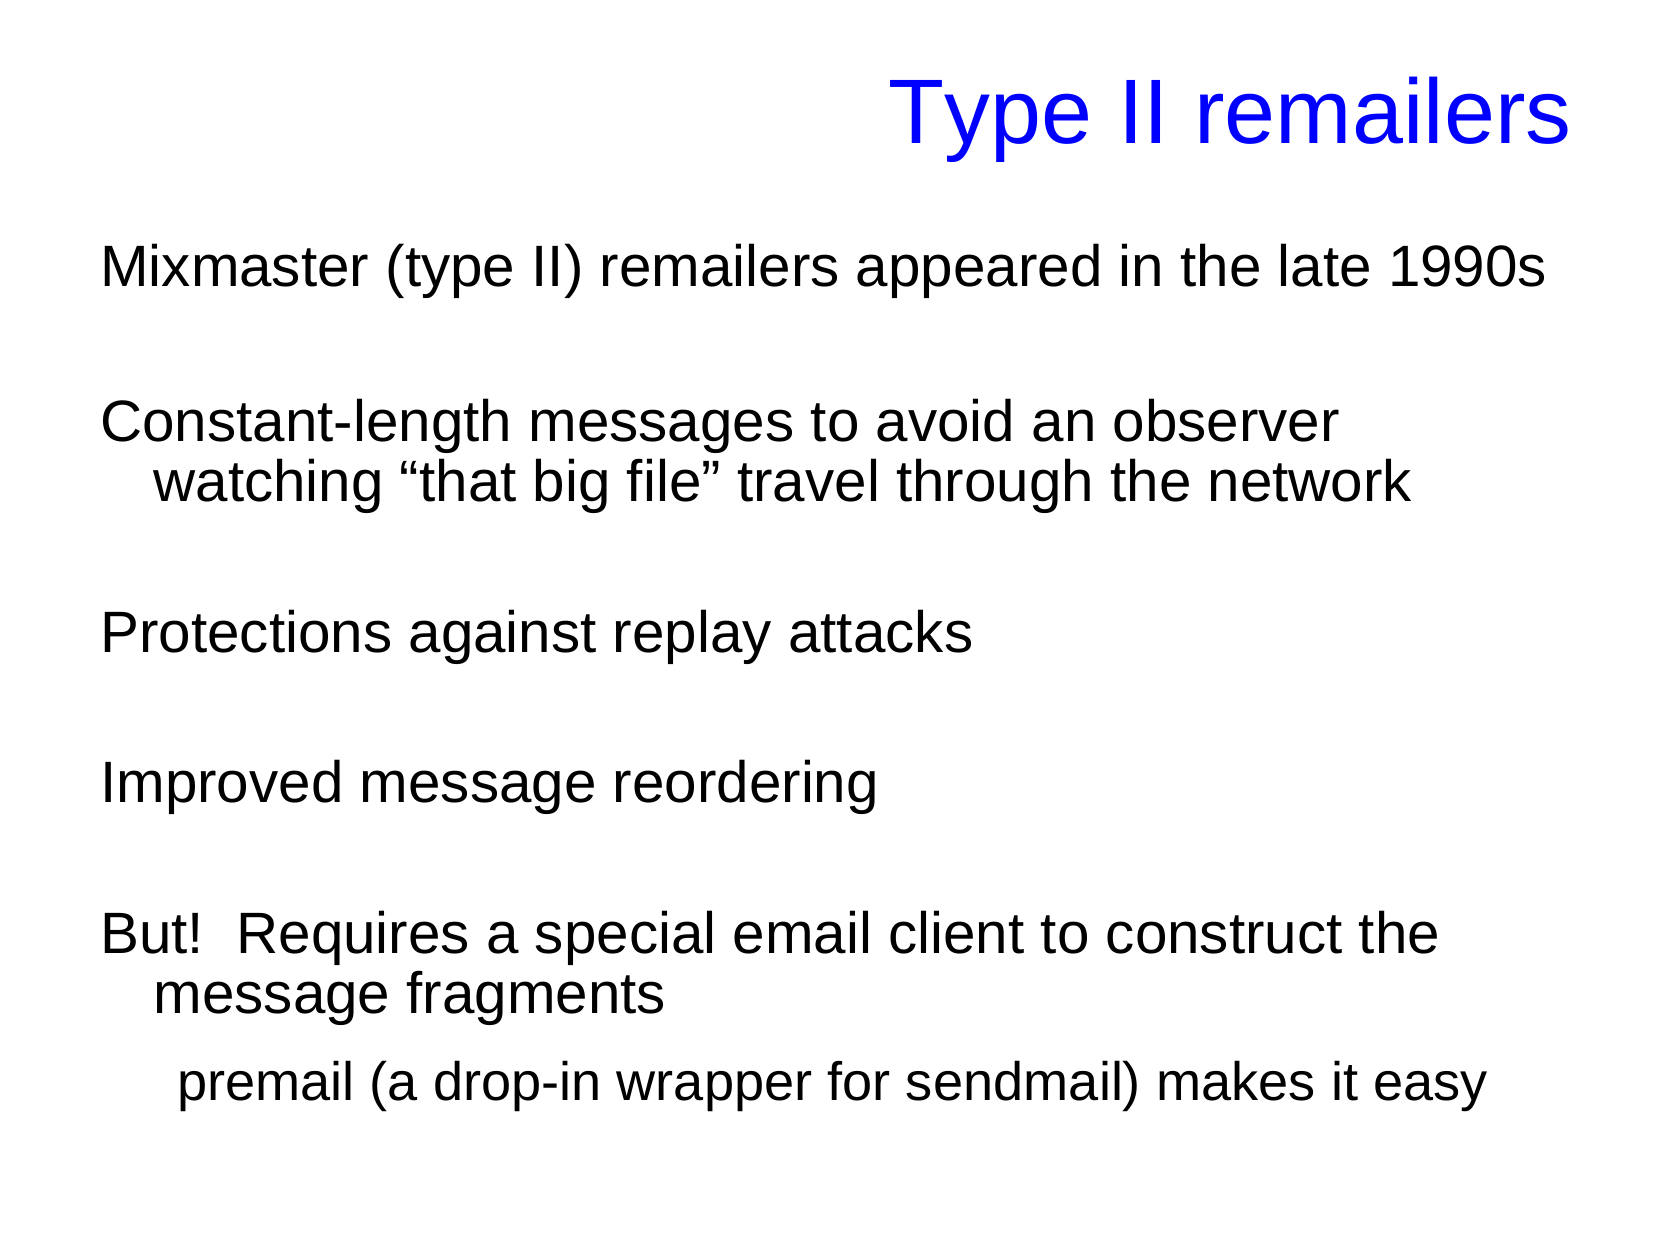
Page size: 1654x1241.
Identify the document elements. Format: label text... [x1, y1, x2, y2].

title Type II remailers [84, 11, 1573, 219]
list Mixmaster (type II) remailers appeared in the late 1990s Constant-length messages to avoid an observer watching “that big file” travel through the network Protections against replay attacks Improved message reordering But! Requires a special email client to construct the message fragments premail (a drop-in wrapper for sendmail) makes it easy [82, 237, 1571, 1177]
